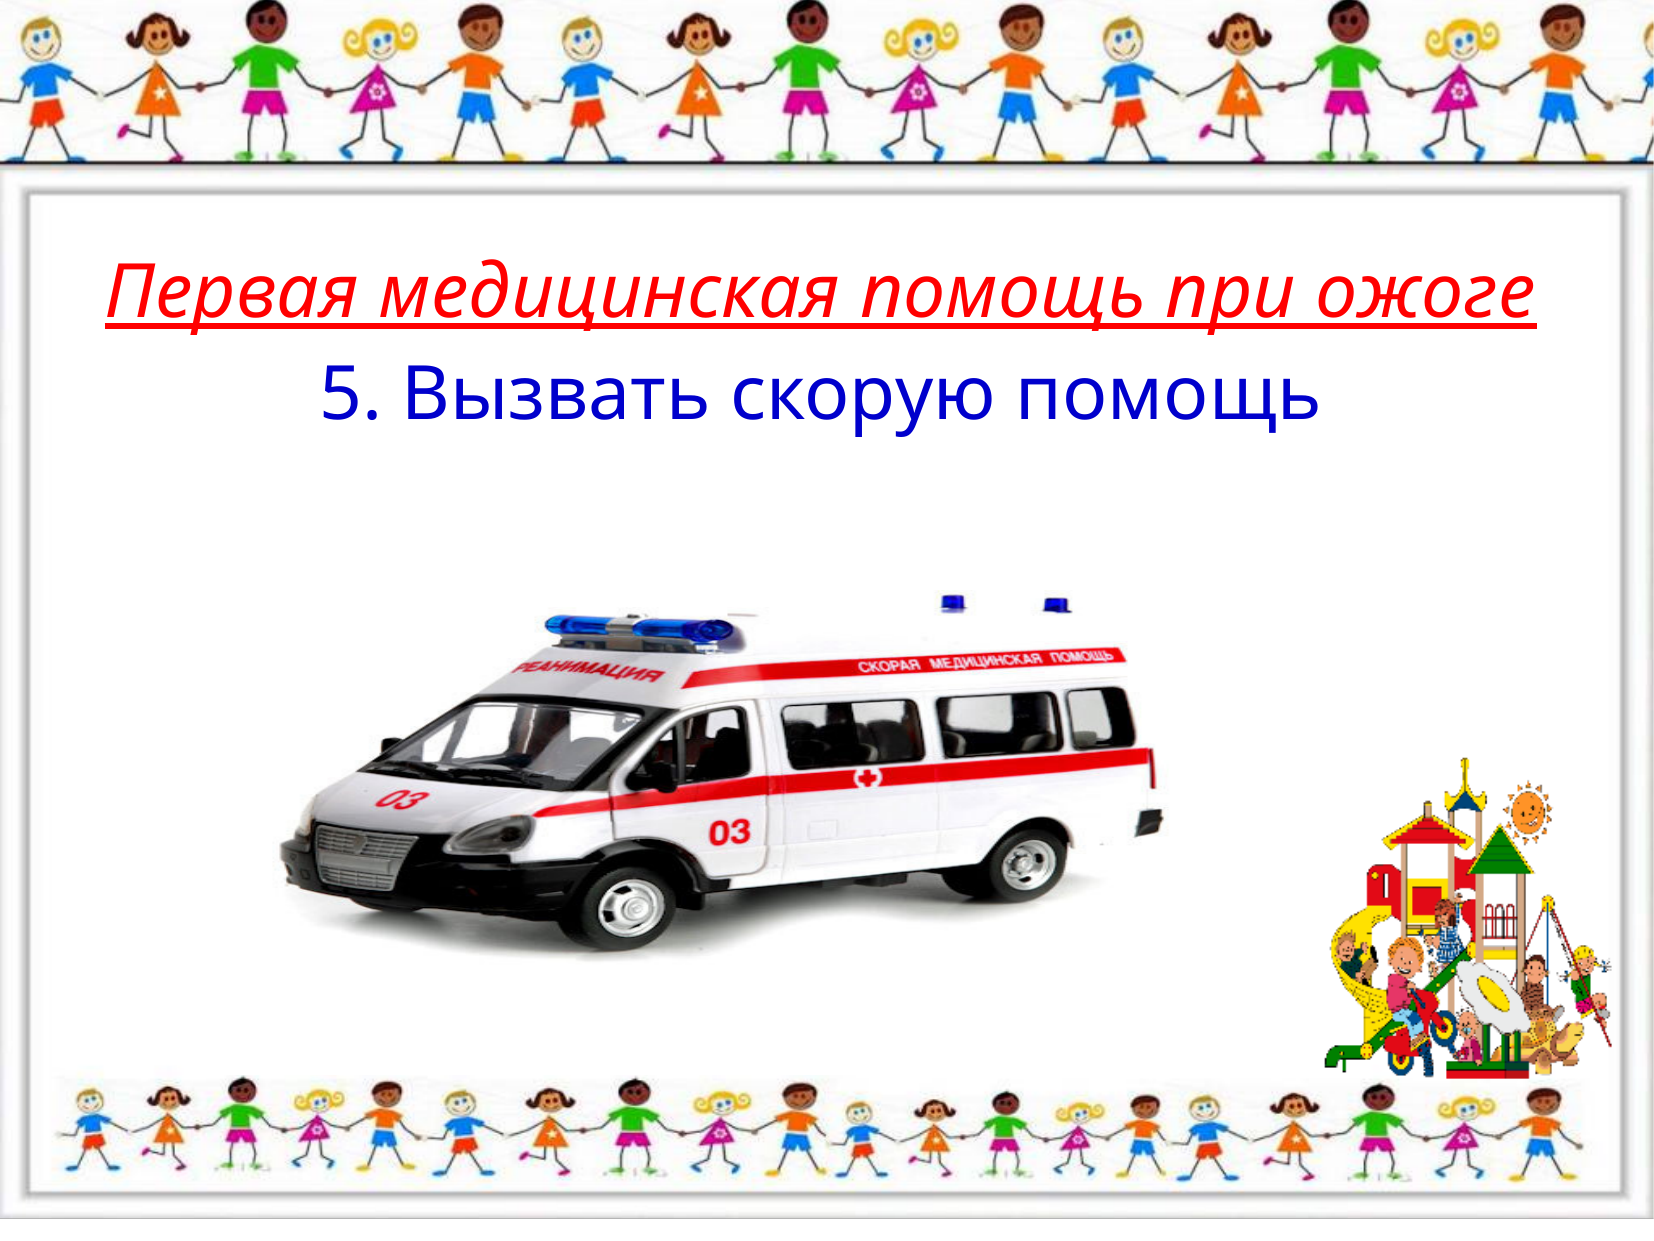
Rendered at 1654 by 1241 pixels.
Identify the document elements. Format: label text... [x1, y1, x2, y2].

title Первая медицинская помощь при ожоге 5. Вызвать скорую помощь [76, 234, 1565, 444]
picture [0, 0, 1654, 1241]
